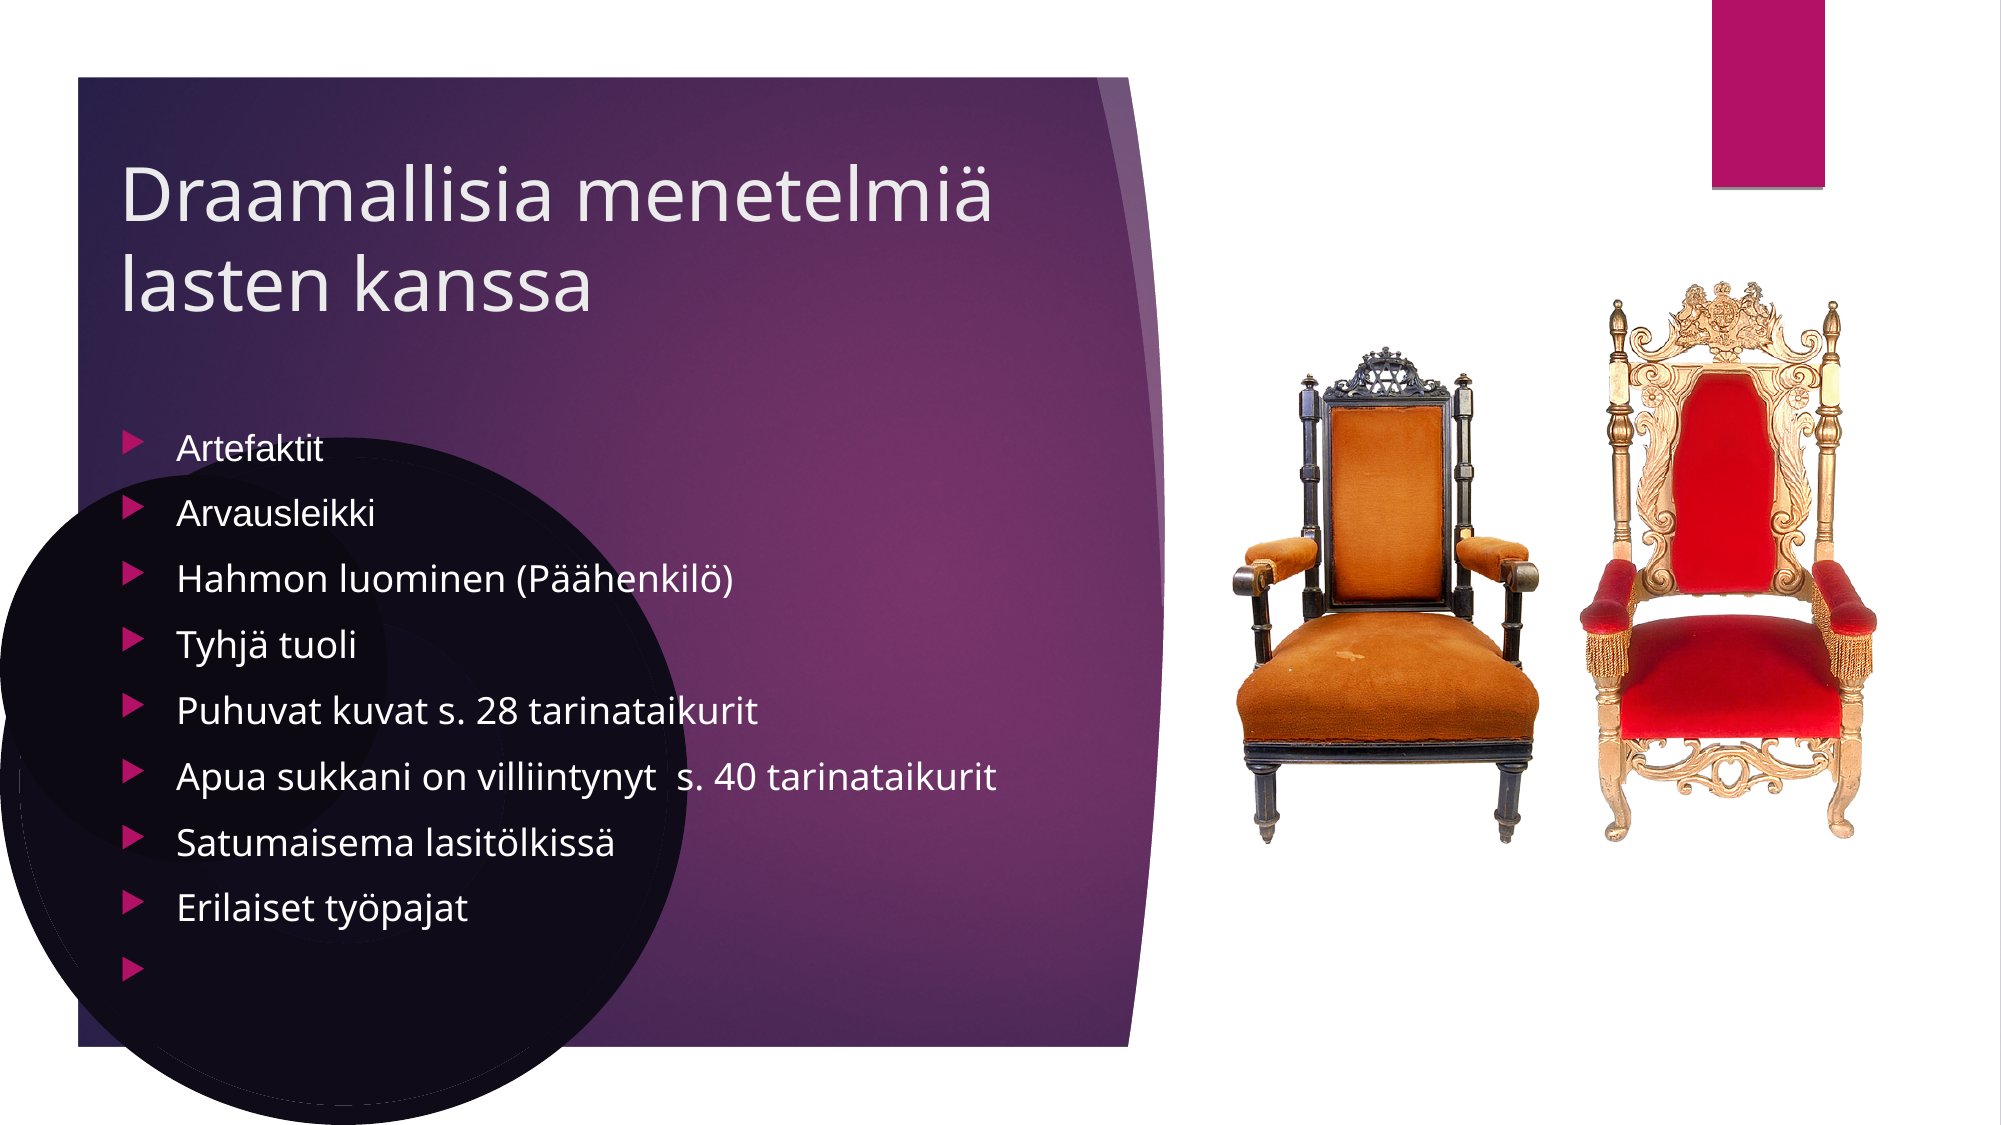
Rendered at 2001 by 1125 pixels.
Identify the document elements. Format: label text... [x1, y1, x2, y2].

title Draamallisia menetelmiä lasten kanssa [104, 103, 1102, 370]
picture [1216, 260, 1894, 868]
text_box [0, 0, 2000, 1125]
list Artefaktit Arvausleikki Hahmon luominen (Päähenkilö) Tyhjä tuoli Puhuvat kuvat s. 28 tarinataikurit Apua sukkani on villiintynyt s. 40 tarinataikurit Satumaisema lasitölkissä Erilaiset työpajat [104, 396, 1102, 1023]
